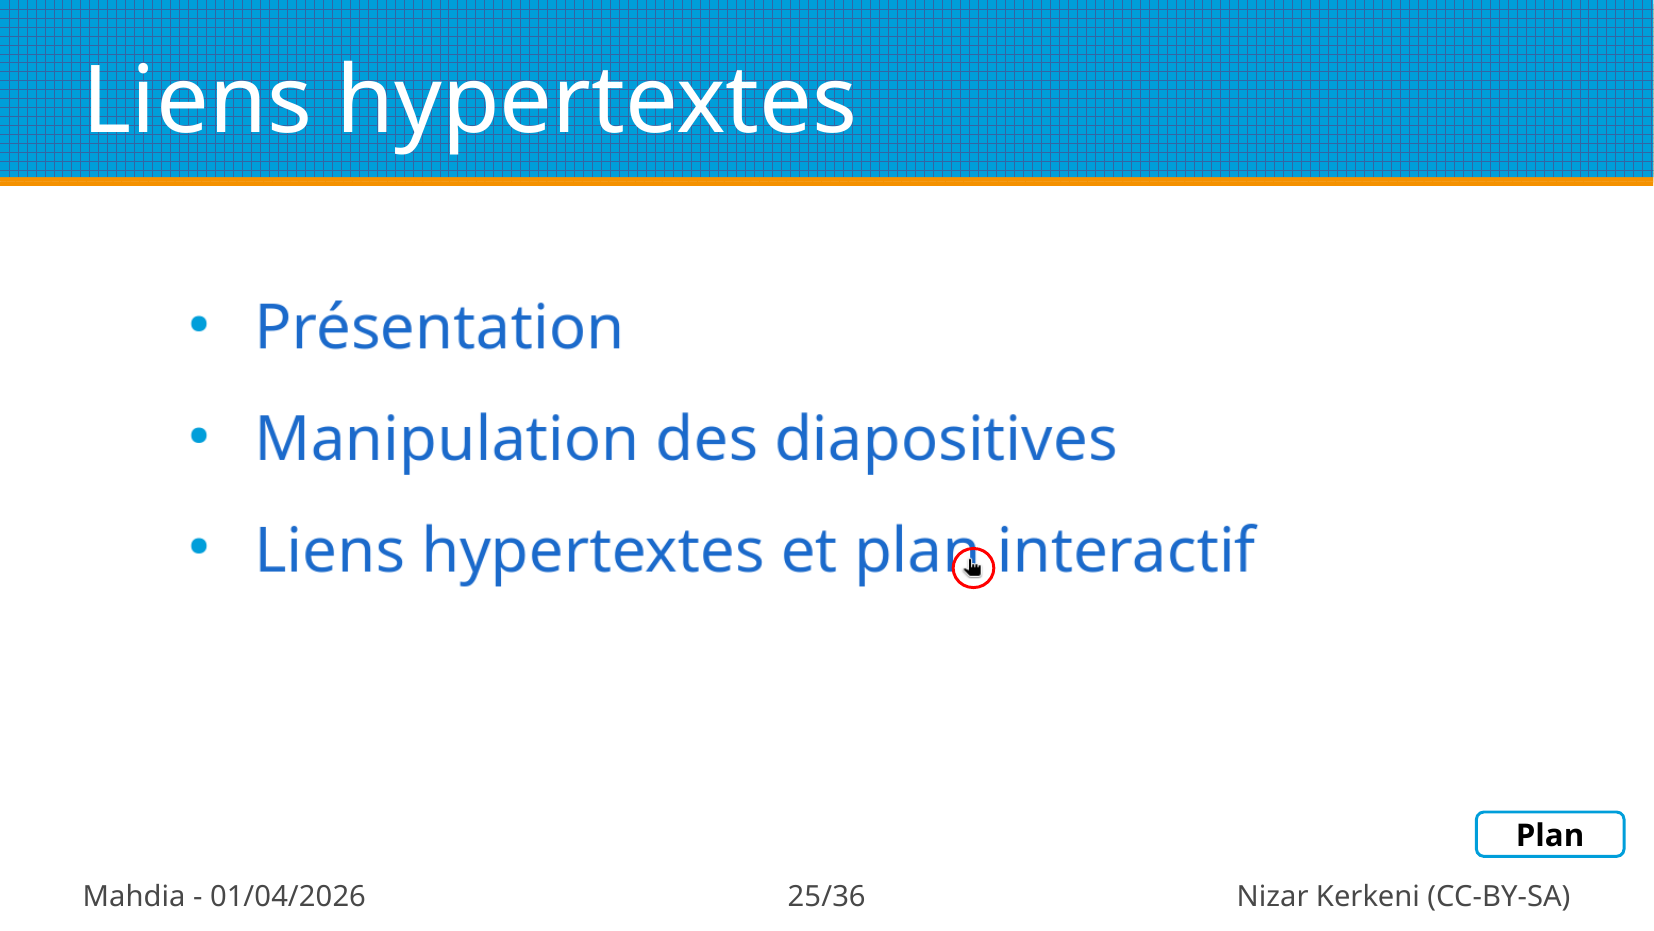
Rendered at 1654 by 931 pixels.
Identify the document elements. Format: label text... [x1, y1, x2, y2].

title Liens hypertextes [82, 14, 1571, 178]
picture [65, 266, 1393, 621]
text_box Plan [1476, 812, 1625, 857]
